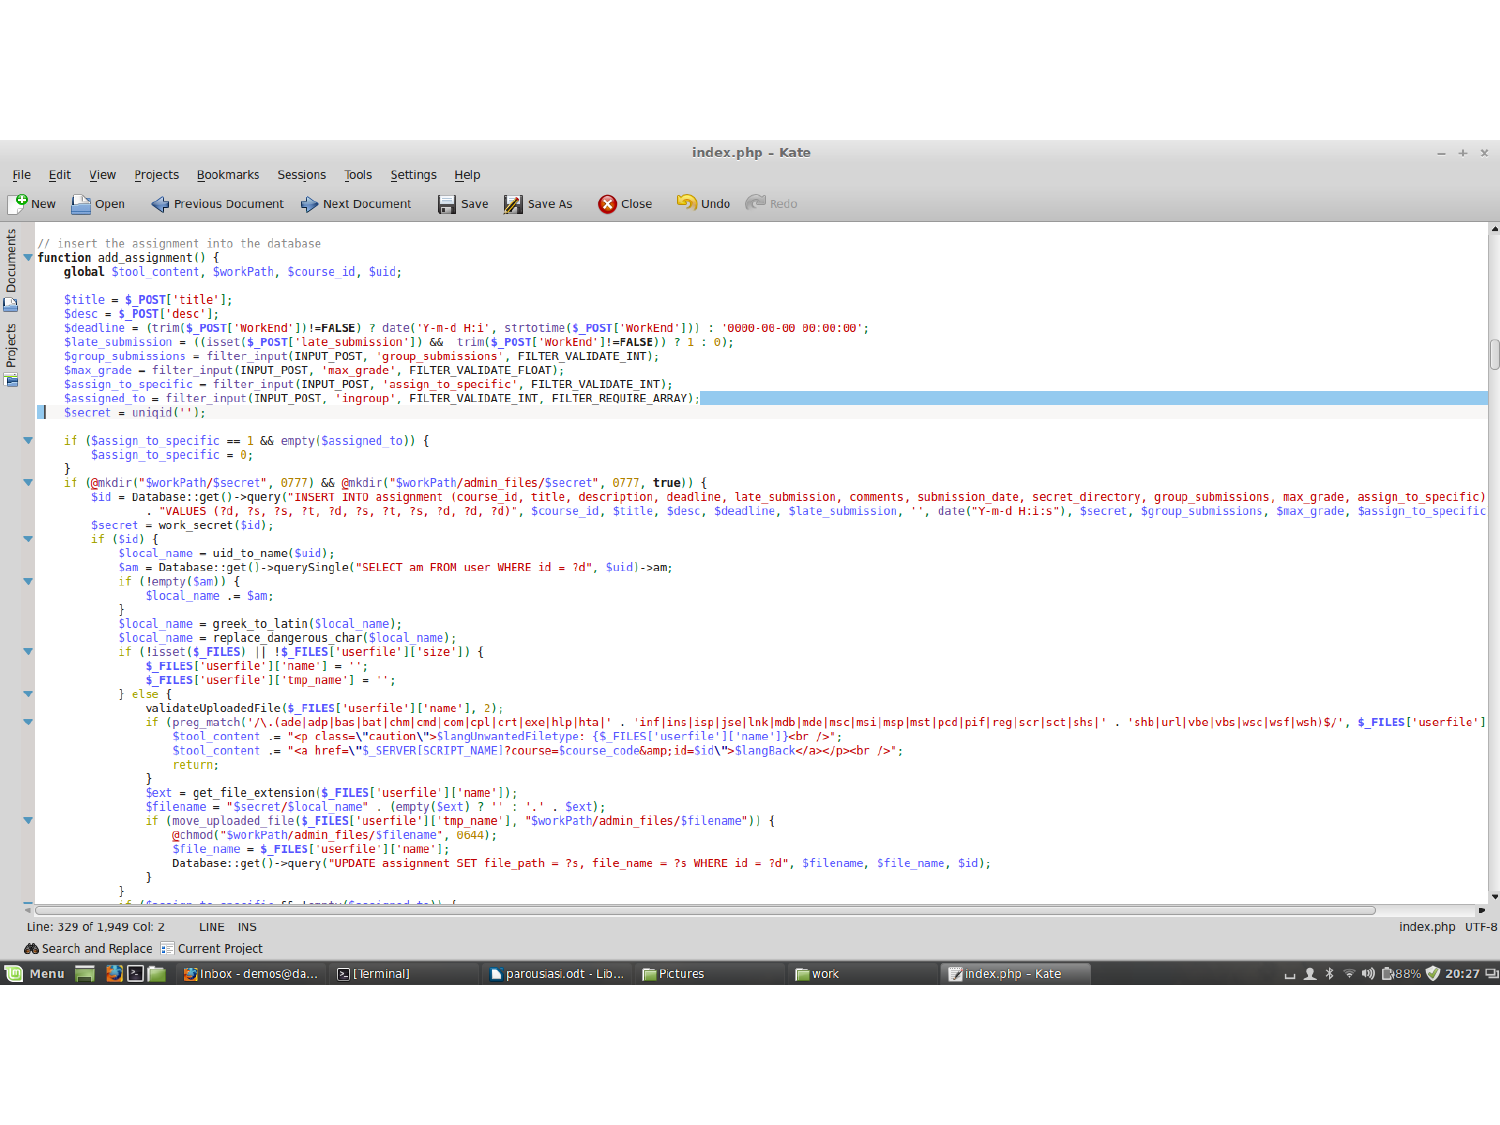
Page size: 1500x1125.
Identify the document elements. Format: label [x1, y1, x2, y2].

picture [0, 140, 1500, 985]
